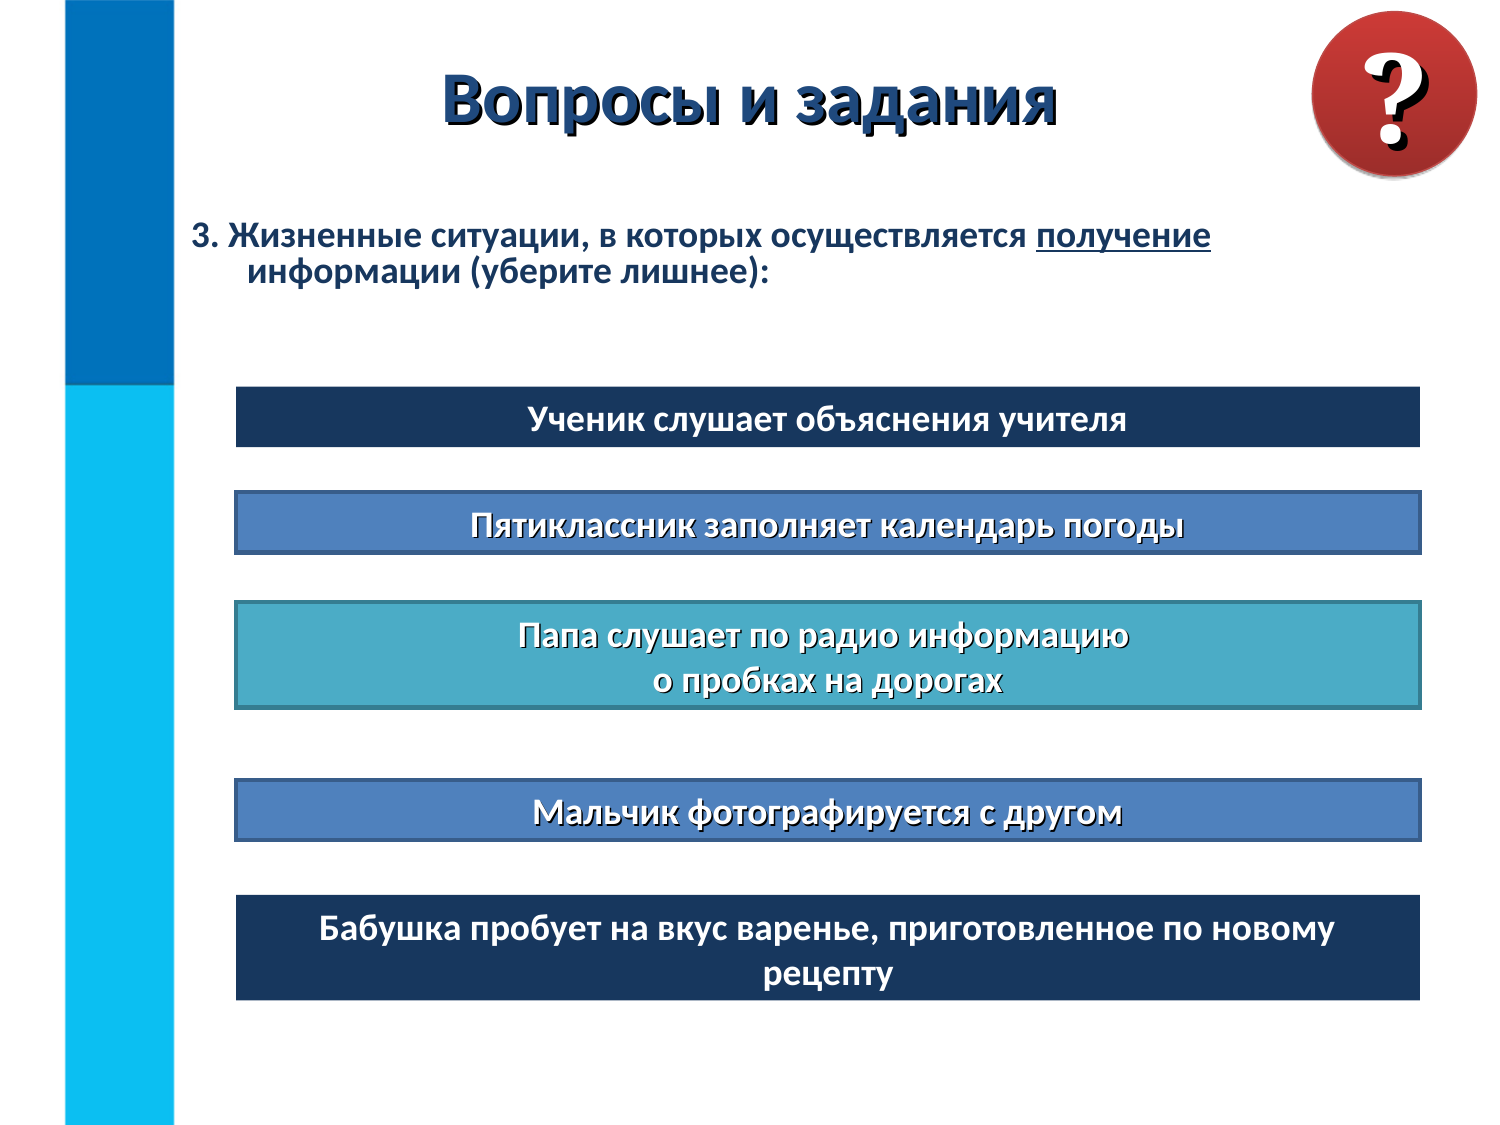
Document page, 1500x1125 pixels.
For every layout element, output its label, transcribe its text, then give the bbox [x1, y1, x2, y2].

list 3. Жизненные ситуации, в которых осуществляется получение информации (уберите лишнее): [175, 210, 1444, 317]
text_box Бабушка пробует на вкус варенье, приготовленное по новому рецепту [236, 894, 1420, 1001]
text_box Пятиклассник заполняет календарь погоды [236, 492, 1420, 553]
text_box Мальчик фотографируется с другом [236, 779, 1420, 841]
text_box Папа слушает по радио информацию о пробках на дорогах [236, 602, 1420, 708]
title Вопросы и задания [75, 0, 1426, 188]
text_box ? [1312, 11, 1477, 176]
text_box Ученик слушает объяснения учителя [236, 386, 1420, 448]
picture [0, 0, 1500, 1125]
